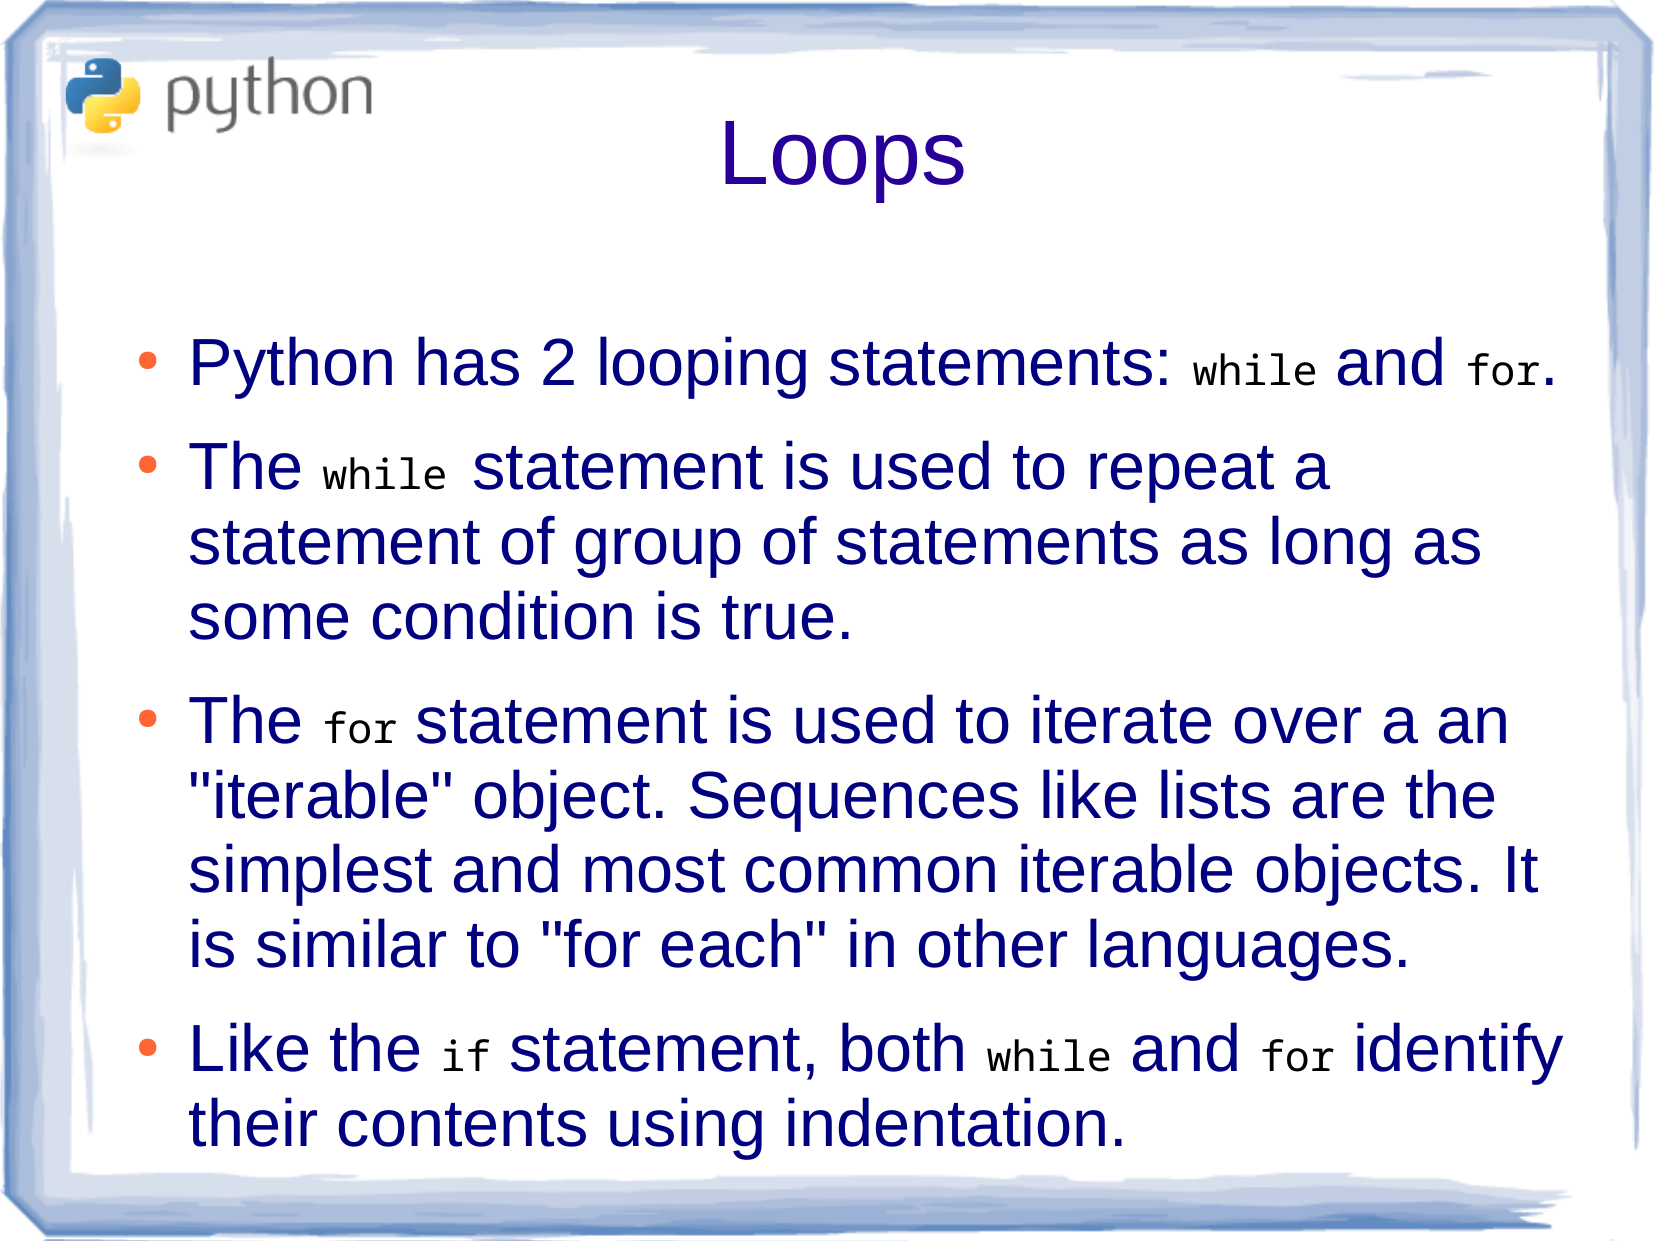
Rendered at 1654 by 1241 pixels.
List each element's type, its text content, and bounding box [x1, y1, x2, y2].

list Python has 2 looping statements: while and for. The while statement is used to repeat a statement of group of statements as long as some condition is true. The for statement is used to iterate over a an "iterable" object. Sequences like lists are the simplest and most common iterable objects. It is similar to "for each" in other languages. Like the if statement, both while and for identify their contents using indentation. [118, 324, 1571, 1162]
title Loops [82, 49, 1571, 257]
picture [0, 0, 1654, 1241]
